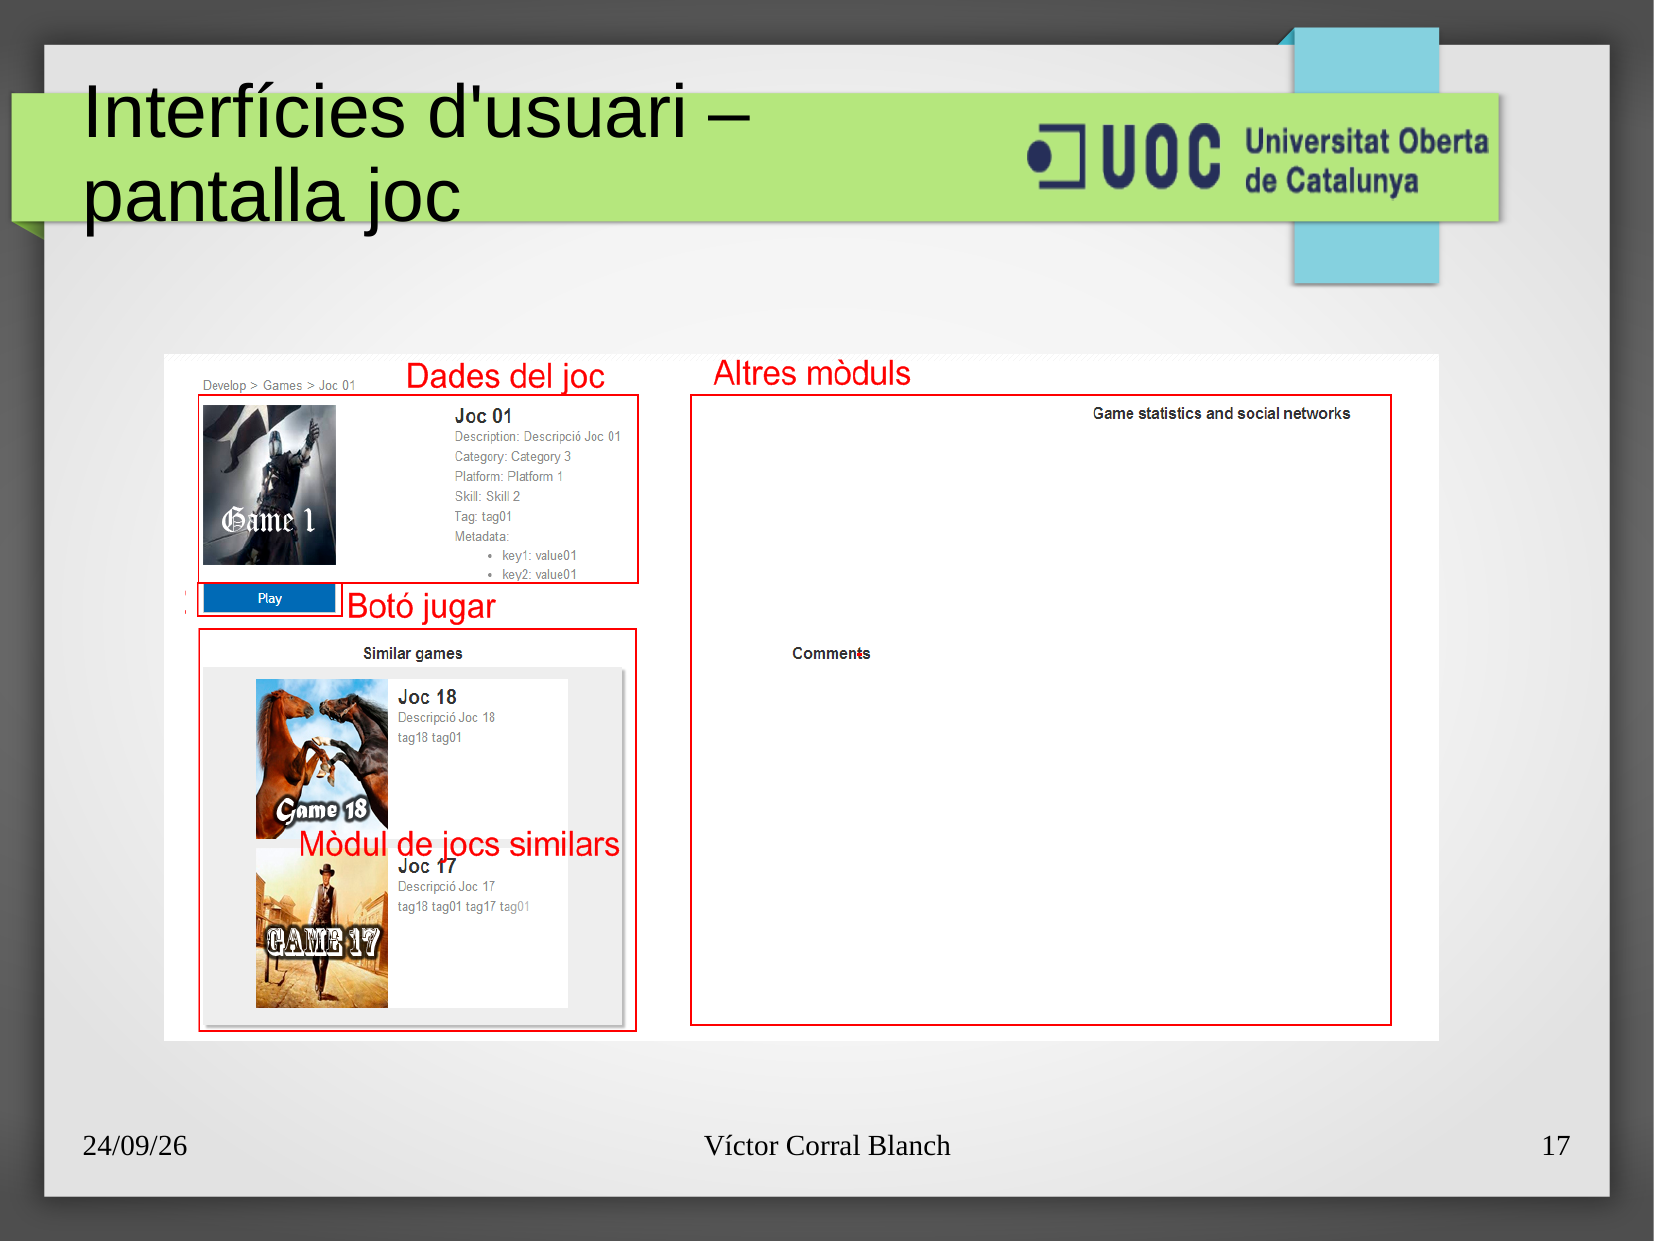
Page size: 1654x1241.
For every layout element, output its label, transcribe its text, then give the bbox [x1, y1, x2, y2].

title Interfícies d'usuari – pantalla joc [82, 69, 1016, 238]
picture [0, 0, 1654, 1241]
